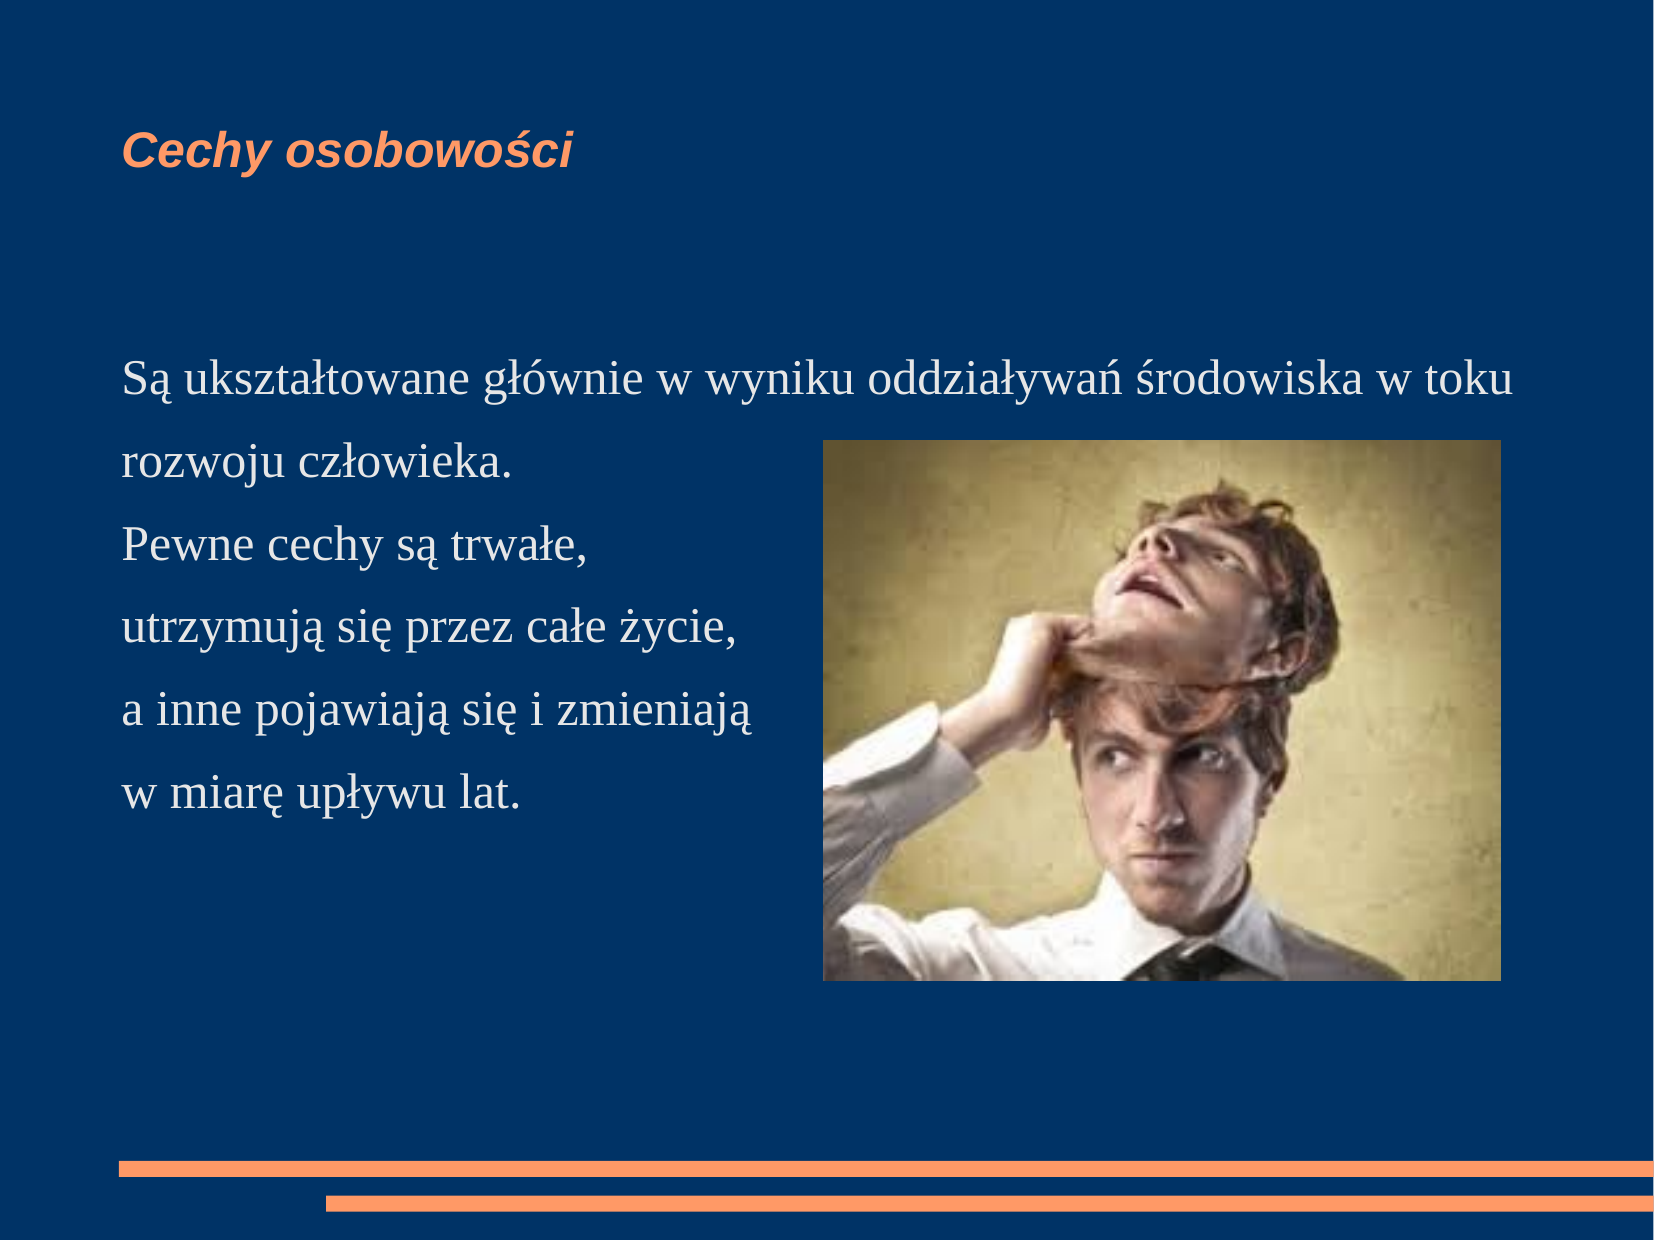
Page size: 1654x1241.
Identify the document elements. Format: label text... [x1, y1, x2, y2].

picture [823, 440, 1501, 981]
title Cechy osobowości [121, 46, 1534, 254]
list Są ukształtowane głównie w wyniku oddziaływań środowiska w toku rozwoju człowieka. Pewne cechy są trwałe, utrzymują się przez całe życie, a inne pojawiają się i zmieniają w miarę upływu lat. [121, 322, 1561, 1132]
